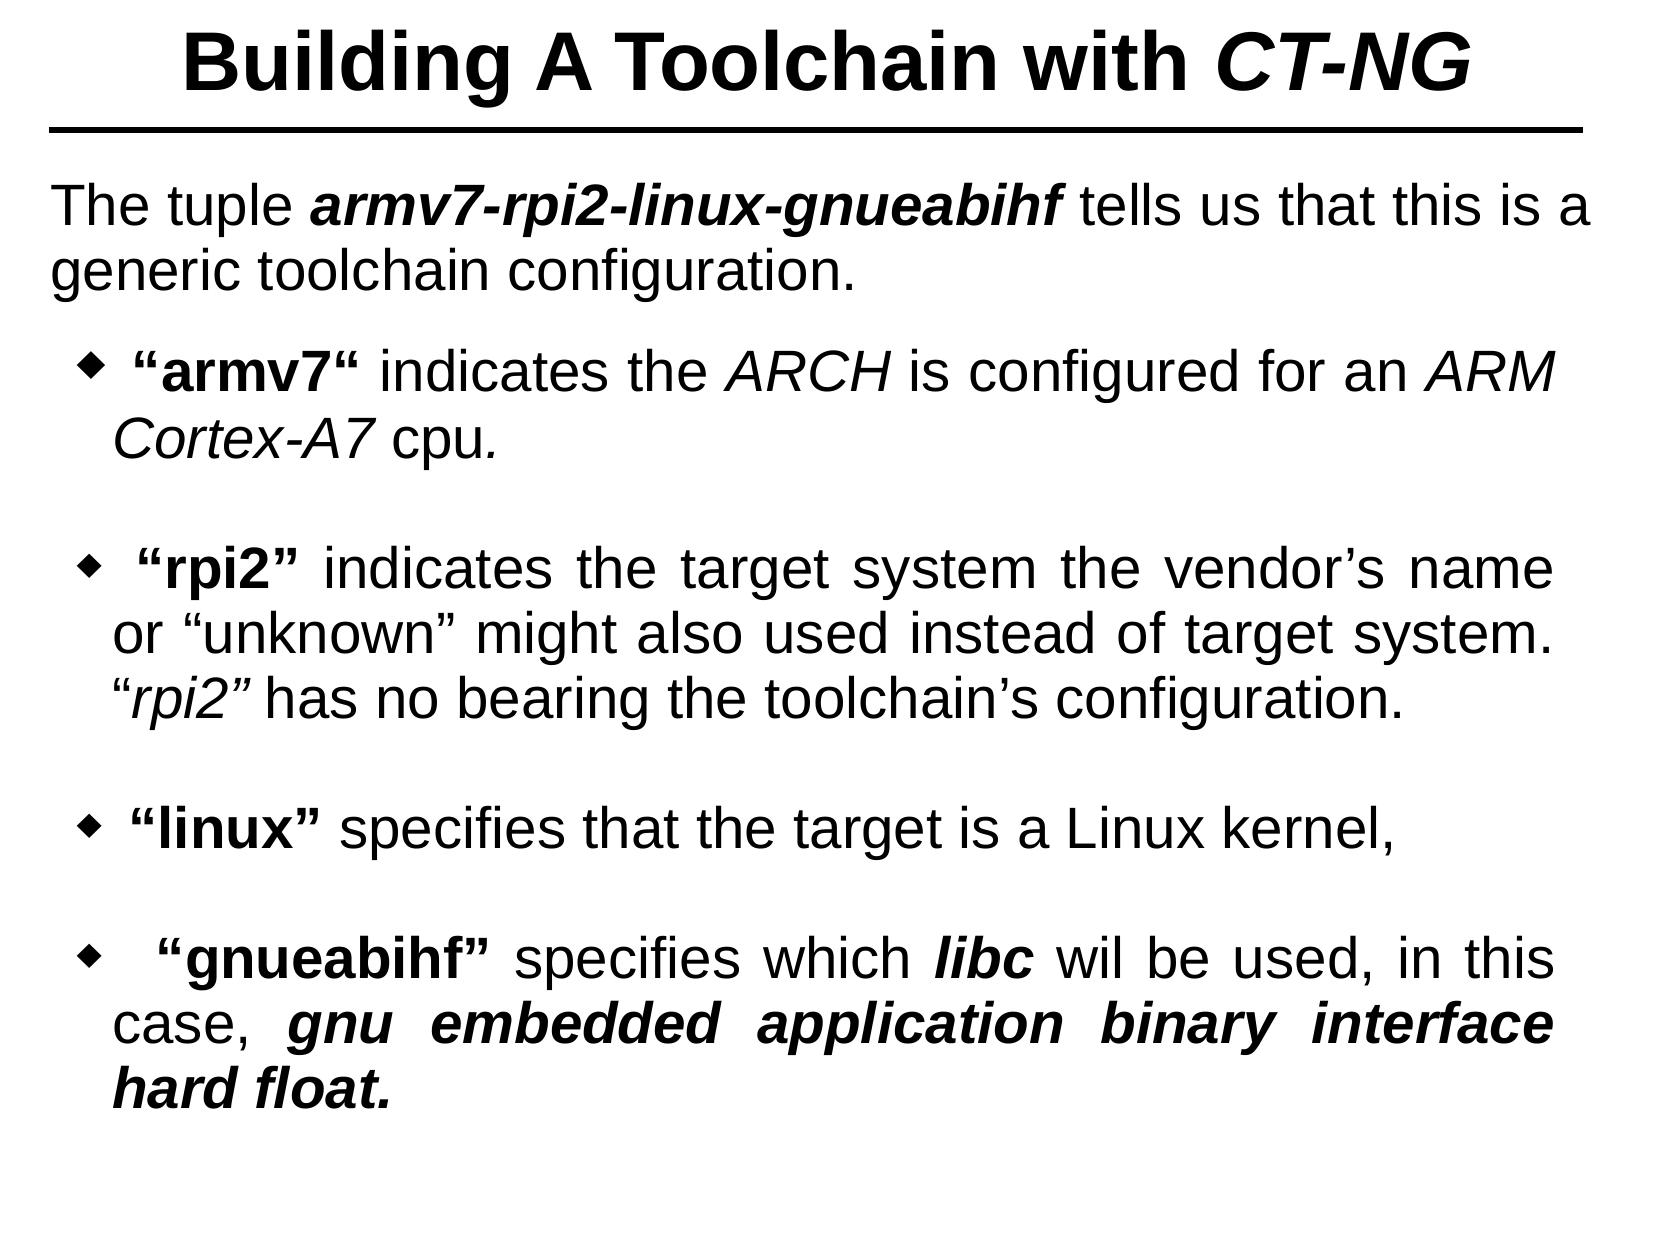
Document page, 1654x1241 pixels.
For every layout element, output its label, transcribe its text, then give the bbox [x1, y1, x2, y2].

text_box “armv7“ indicates the ARCH is configured for an ARM Cortex-A7 cpu. “rpi2” indicates the target system the vendor’s name or “unknown” might also used instead of target system. “rpi2” has no bearing the toolchain’s configuration. “linux” specifies that the target is a Linux kernel, “gnueabihf” specifies which libc wil be used, in this case, gnu embedded application binary interface hard float. [47, 323, 1571, 1129]
text_box The tuple armv7-rpi2-linux-gnueabihf tells us that this is a generic toolchain configuration. [35, 165, 1607, 311]
text_box Building A Toolchain with CT-NG [49, 8, 1607, 150]
